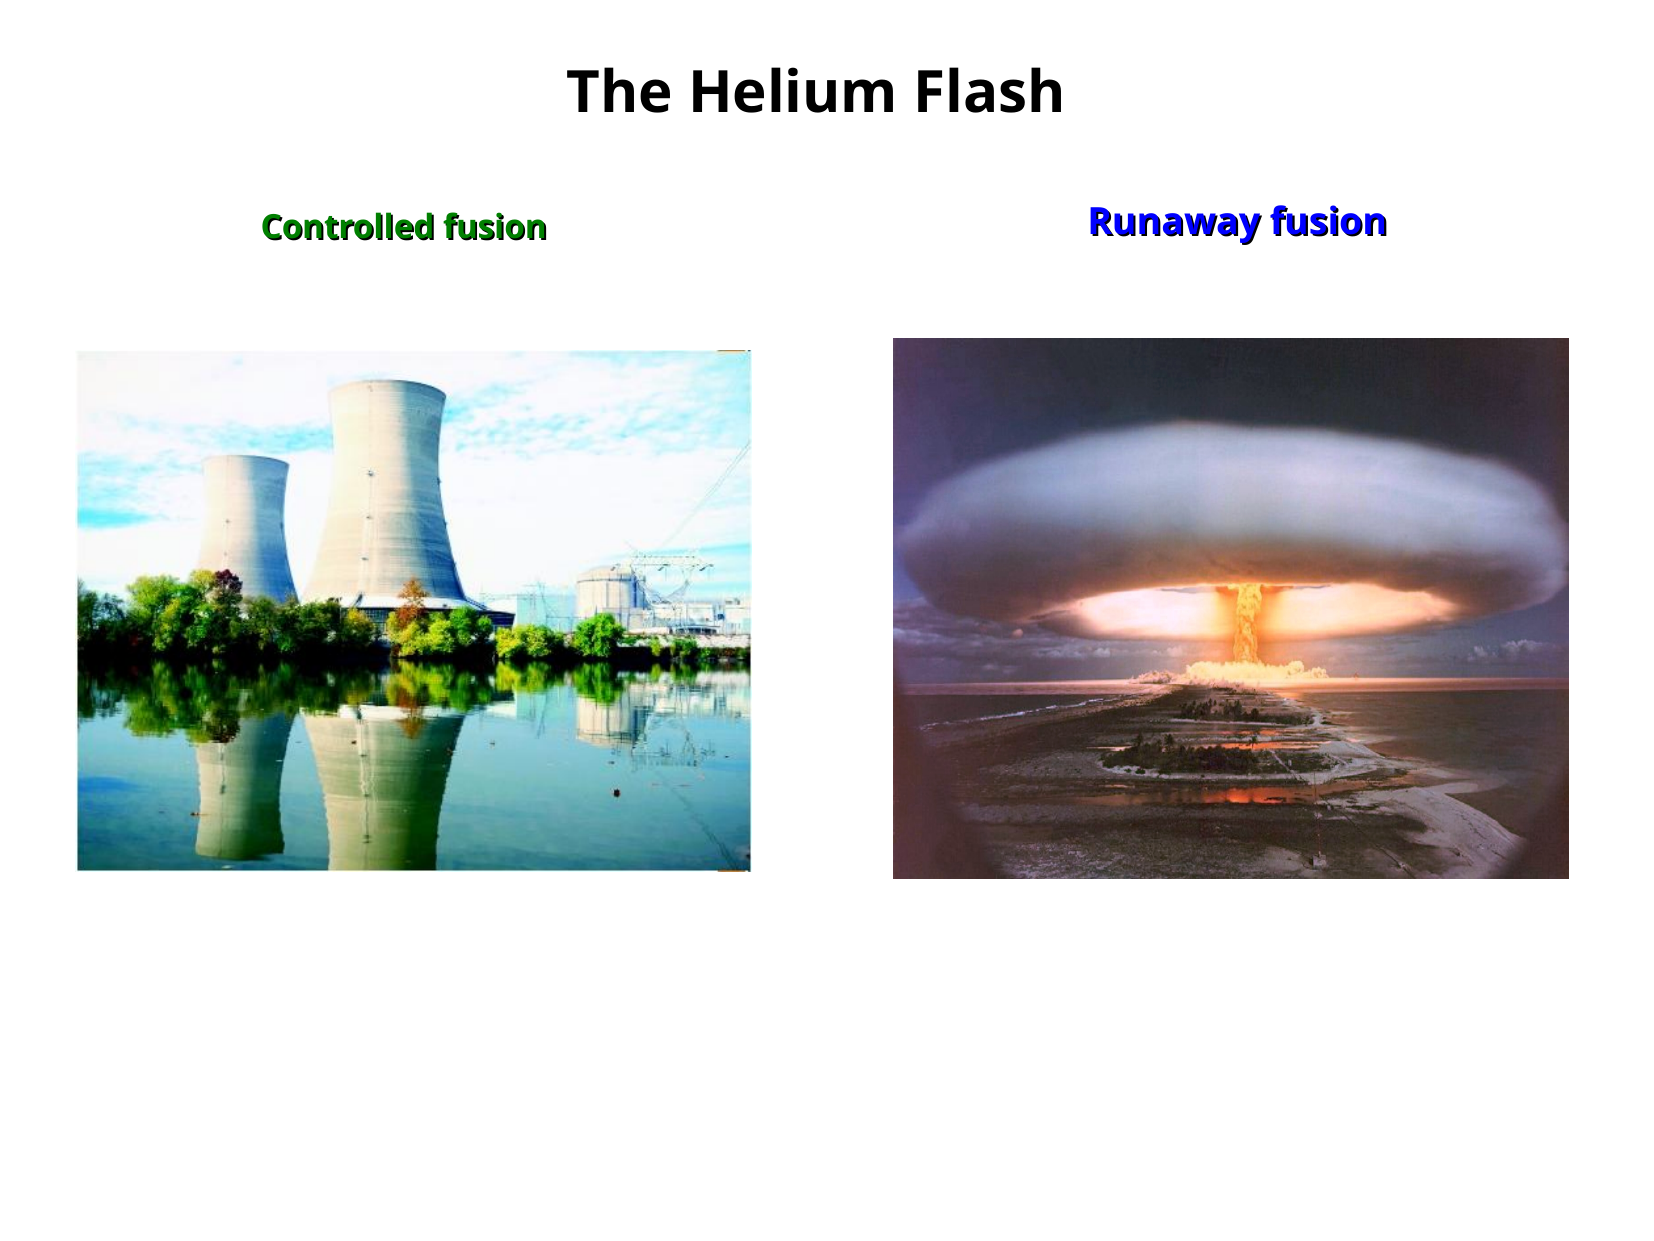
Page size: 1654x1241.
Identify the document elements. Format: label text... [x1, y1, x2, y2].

picture [75, 350, 752, 872]
picture [893, 338, 1569, 879]
text_box Controlled fusion [75, 150, 751, 350]
text_box Runaway fusion [900, 187, 1576, 255]
text_box [753, 187, 1654, 301]
text_box The Helium Flash [0, 42, 1642, 139]
